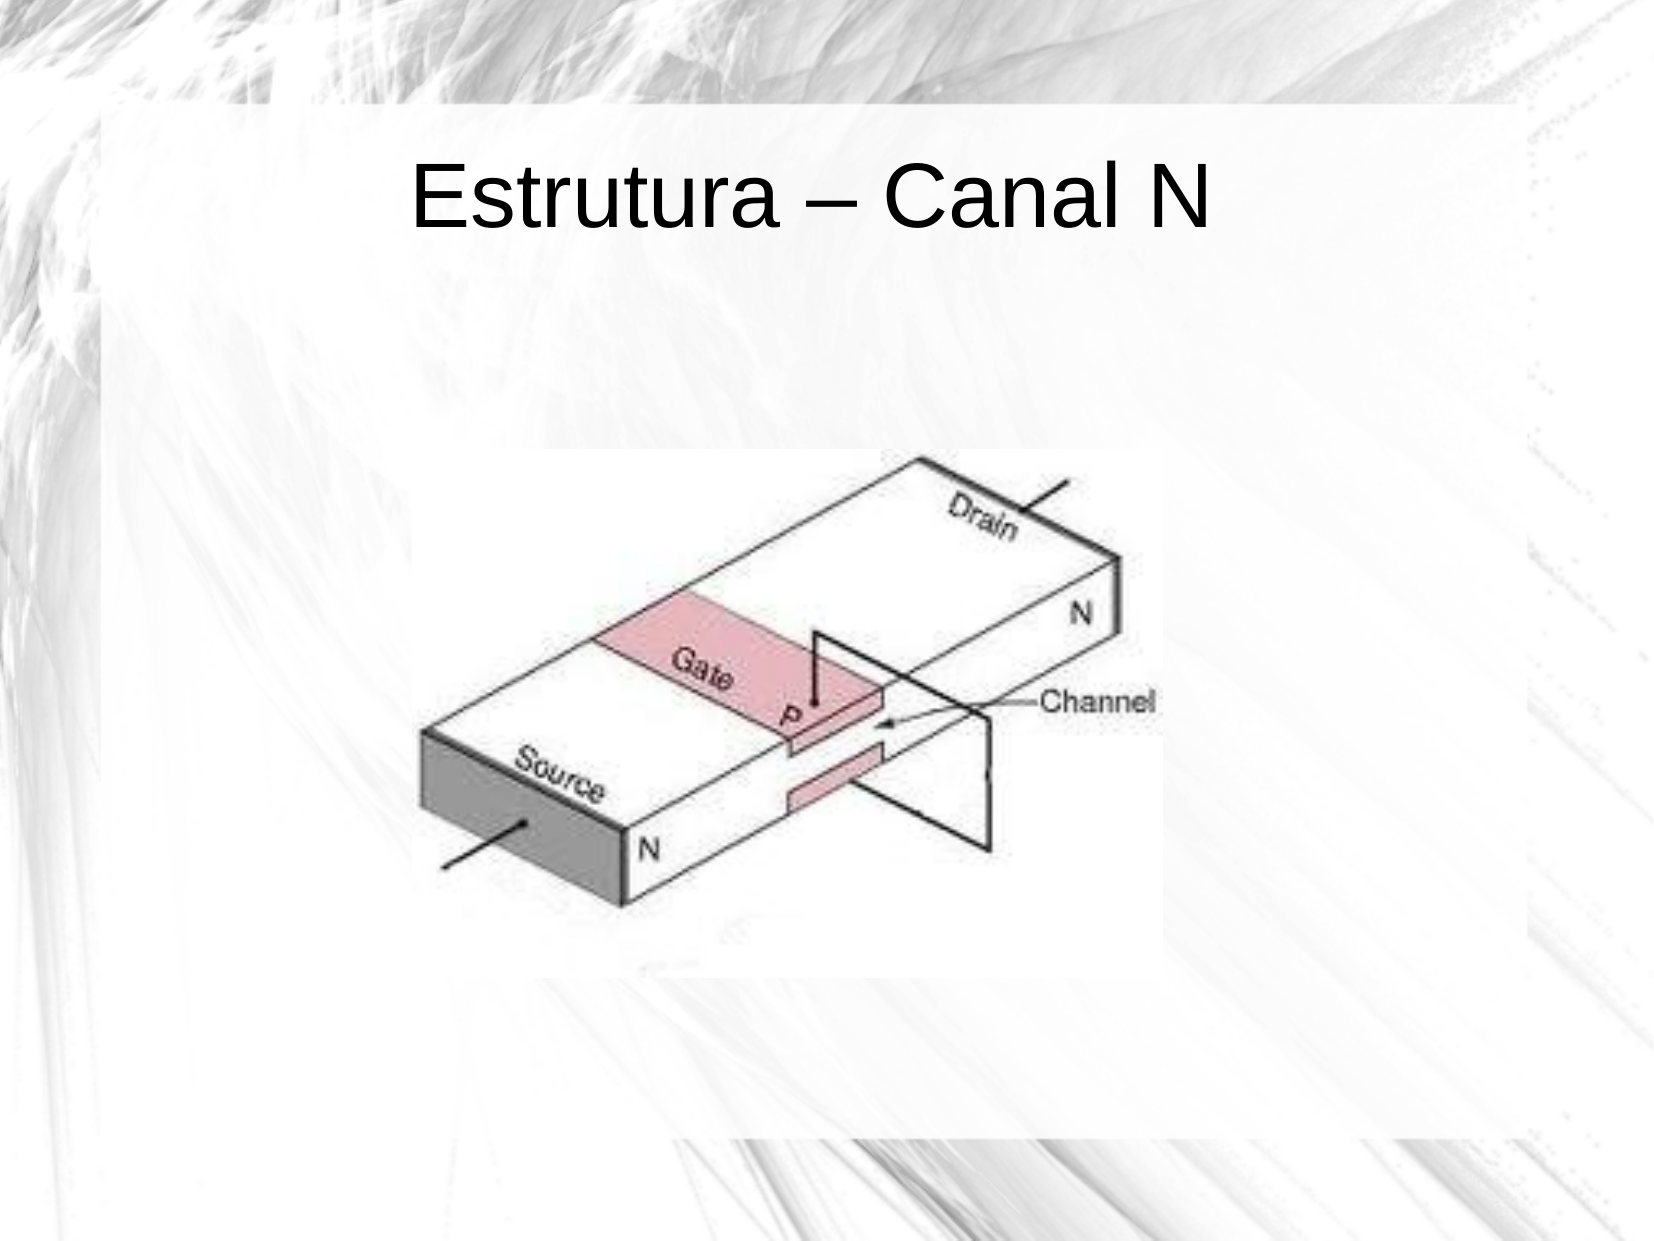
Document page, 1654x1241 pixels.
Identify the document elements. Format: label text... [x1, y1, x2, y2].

title Estrutura – Canal N [118, 112, 1506, 281]
picture [0, 0, 1654, 1241]
